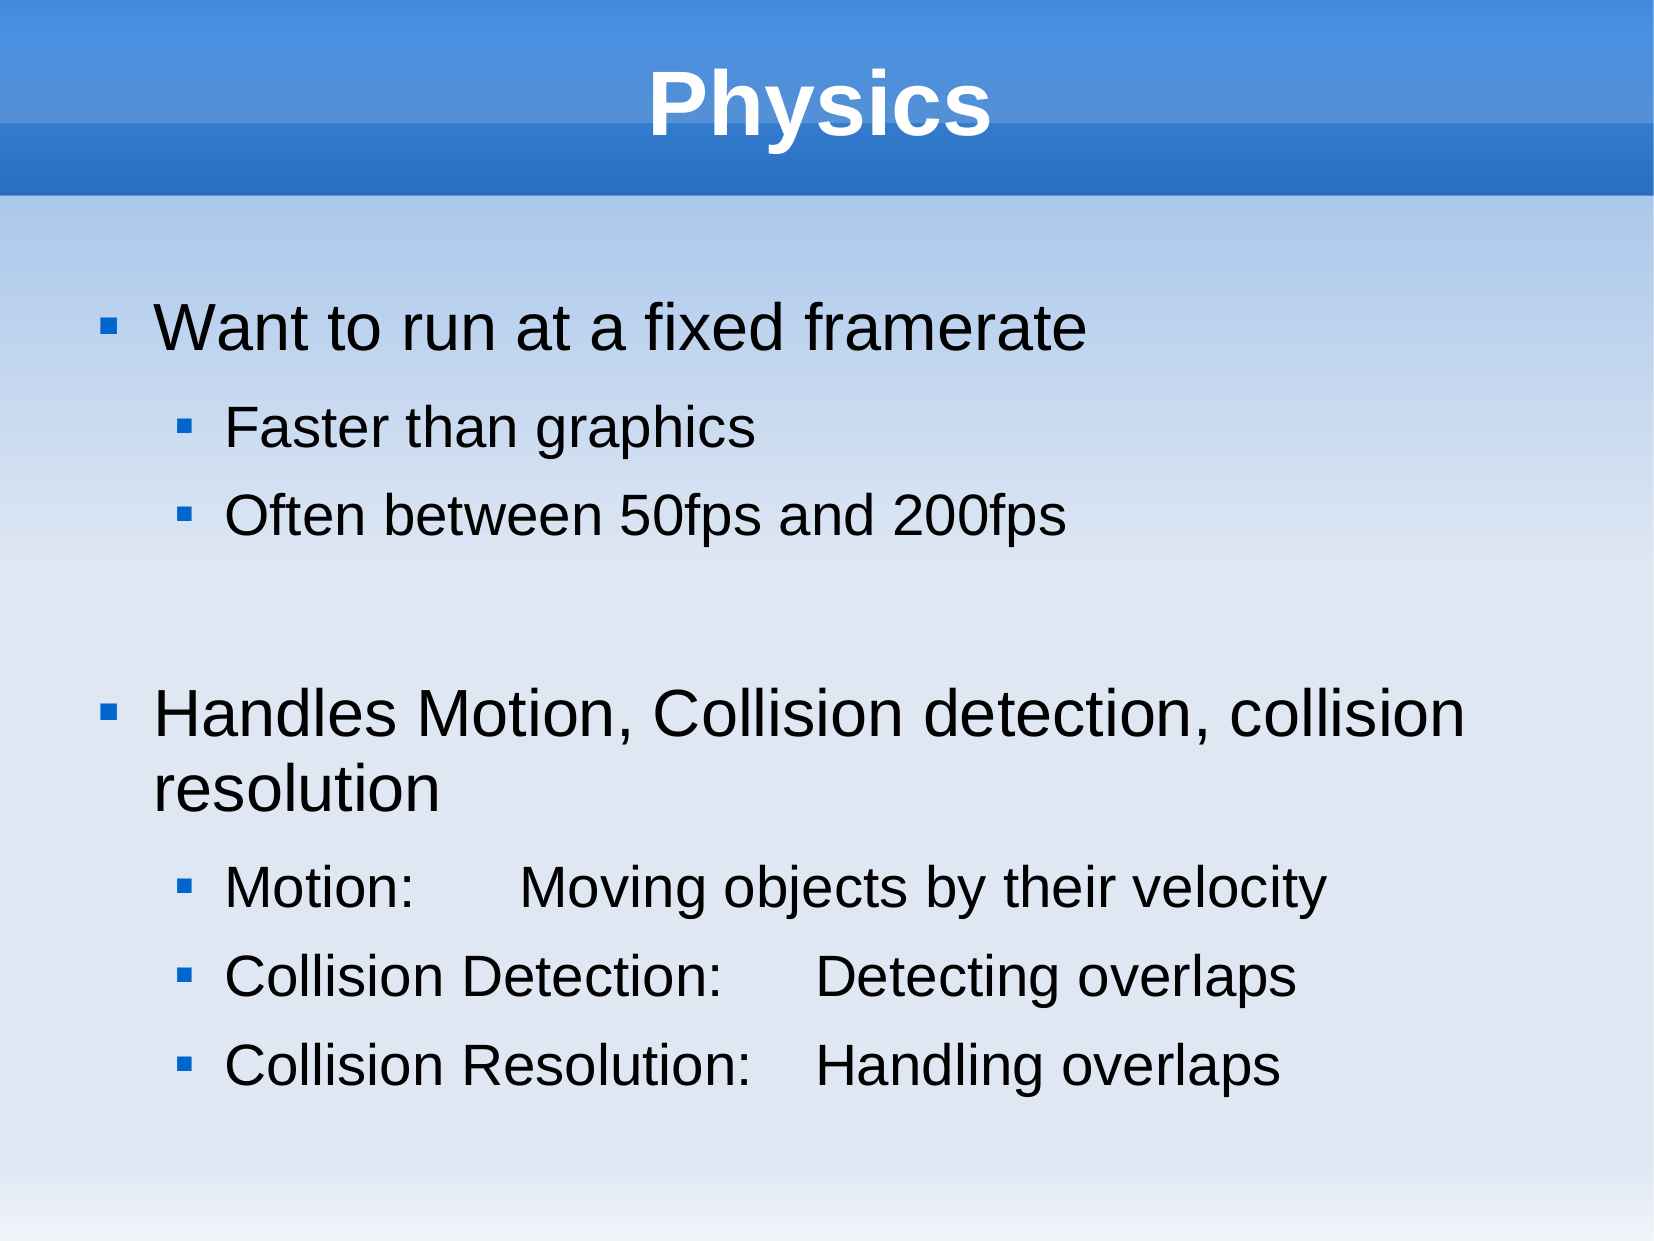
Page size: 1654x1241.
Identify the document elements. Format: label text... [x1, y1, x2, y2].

list Want to run at a fixed framerate Faster than graphics Often between 50fps and 200fps Handles Motion, Collision detection, collision resolution Motion: Moving objects by their velocity Collision Detection: Detecting overlaps Collision Resolution: Handling overlaps [82, 290, 1571, 1109]
picture [0, 0, 1654, 1241]
title Physics [76, 0, 1565, 208]
